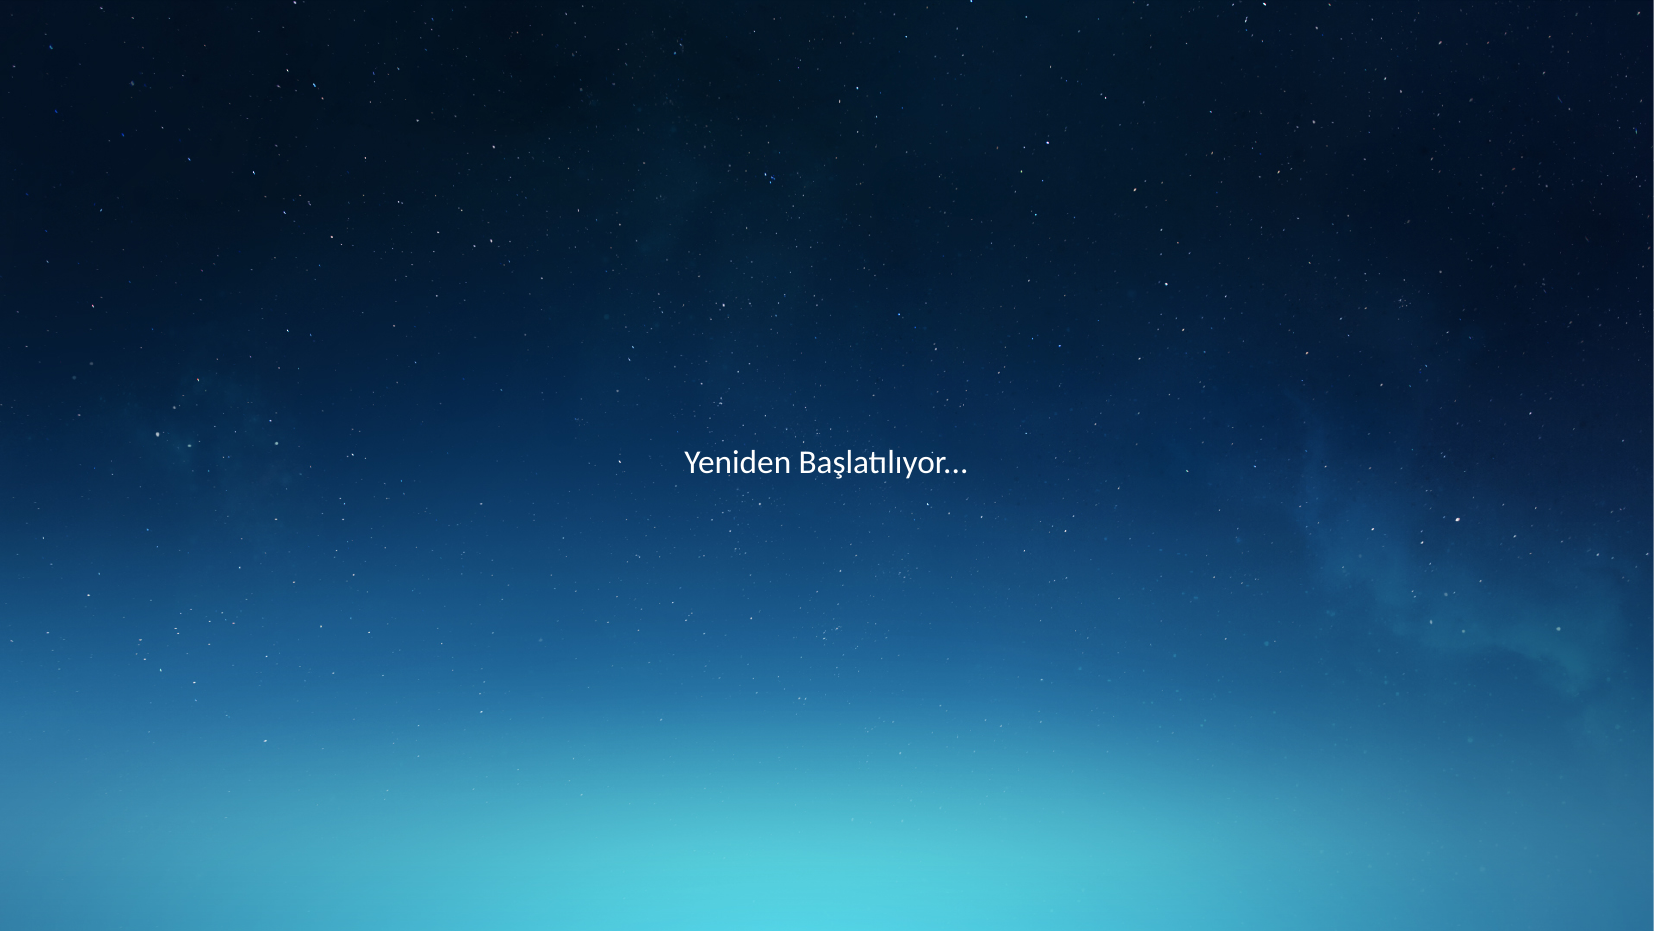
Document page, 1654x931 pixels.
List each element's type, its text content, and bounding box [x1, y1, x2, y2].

text_box Yeniden Başlatılıyor... [555, 441, 1099, 490]
picture [0, 0, 1654, 931]
